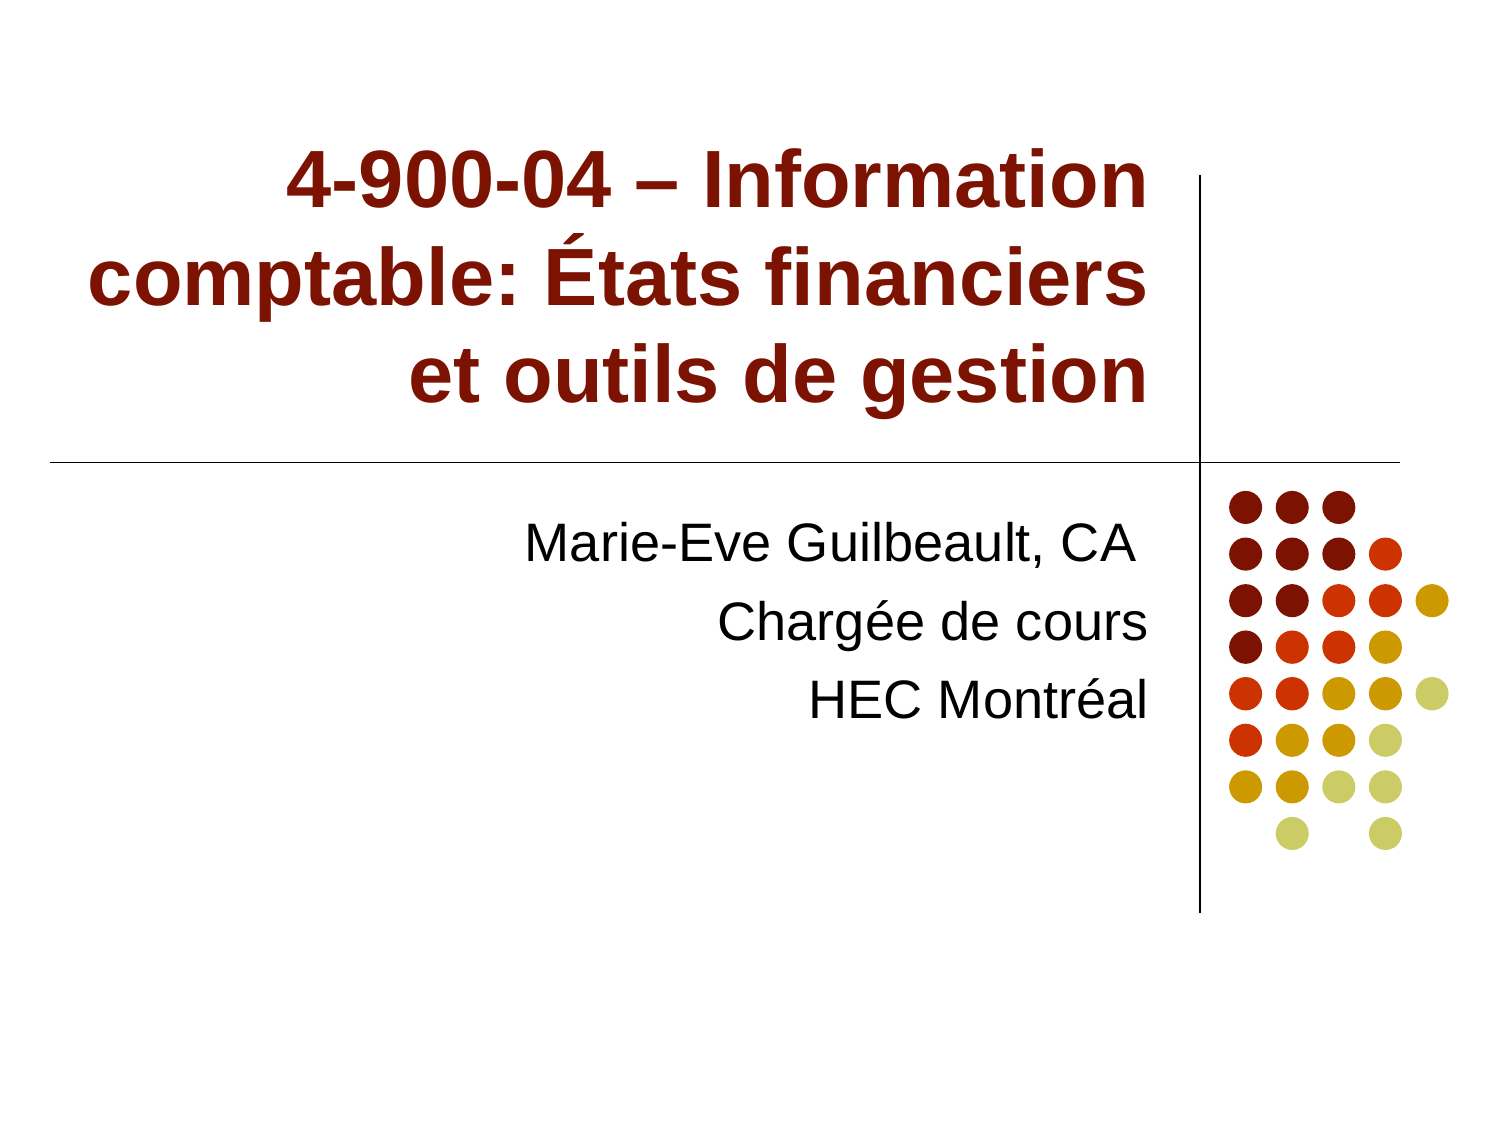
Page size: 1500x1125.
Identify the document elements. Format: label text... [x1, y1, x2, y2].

title 4-900-04 – Information comptable: États financiers et outils de gestion [51, 76, 1165, 427]
text_box Marie-Eve Guilbeault, CA Chargée de cours HEC Montréal [139, 500, 1165, 888]
